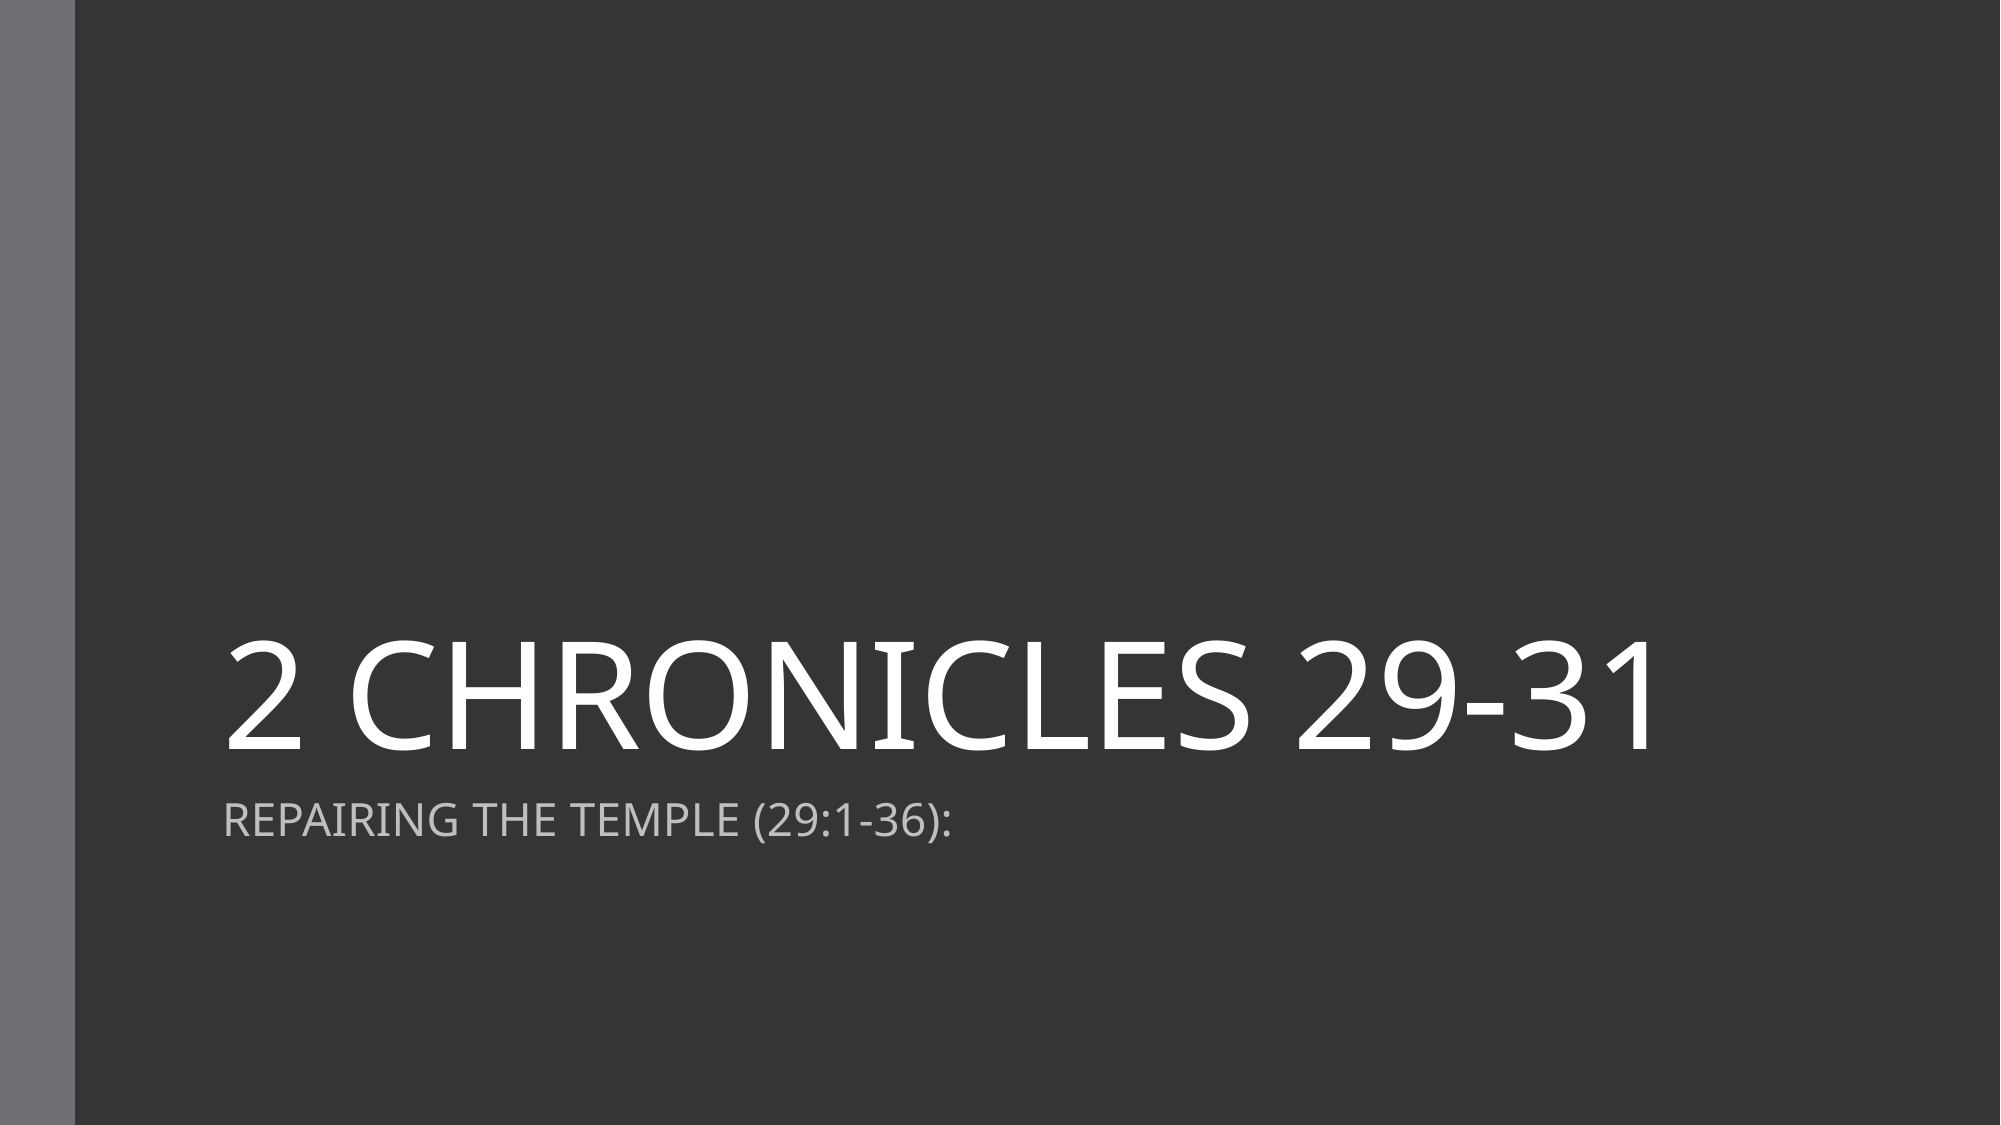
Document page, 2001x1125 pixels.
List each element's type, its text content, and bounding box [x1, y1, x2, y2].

title 2 CHRONICLES 29-31 [206, 124, 1752, 787]
subtitle REPAIRING THE TEMPLE (29:1-36): [206, 787, 1752, 1066]
